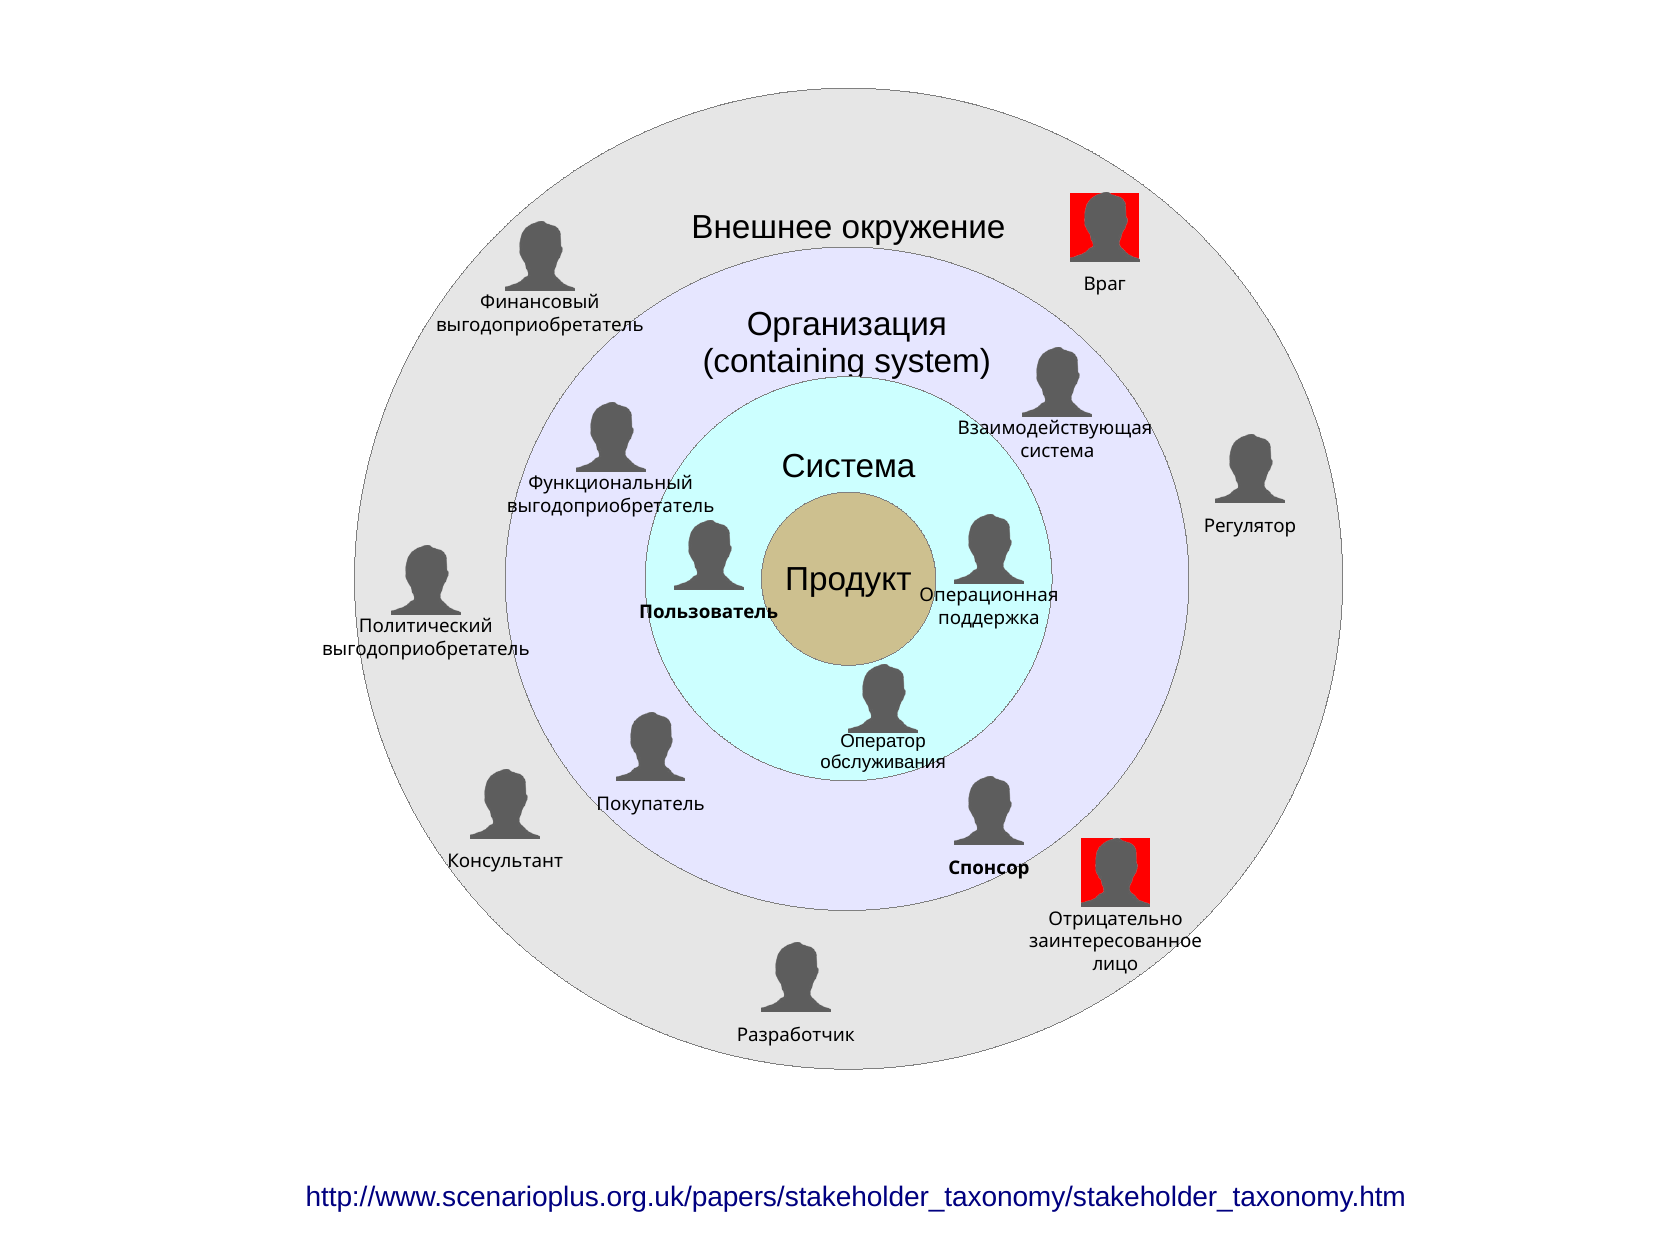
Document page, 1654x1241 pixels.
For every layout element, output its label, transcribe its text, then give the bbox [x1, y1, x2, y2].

picture [1070, 192, 1140, 262]
picture [1081, 838, 1150, 907]
picture [576, 402, 646, 472]
picture [616, 712, 685, 781]
text_box Система [645, 376, 1053, 781]
text_box Внешнее окружение [354, 88, 1343, 1070]
picture [1022, 347, 1092, 417]
picture [470, 769, 540, 839]
picture [954, 776, 1024, 845]
picture [761, 942, 831, 1012]
picture [954, 514, 1024, 584]
text_box http://www.scenarioplus.org.uk/papers/stakeholder_taxonomy/stakeholder_taxonomy.htm [290, 1173, 1443, 1241]
text_box Организация (containing system) [505, 247, 1189, 911]
picture [674, 520, 744, 590]
picture [1215, 434, 1285, 503]
picture [848, 664, 918, 733]
picture [505, 221, 575, 291]
text_box Продукт [761, 492, 936, 666]
picture [391, 545, 461, 615]
